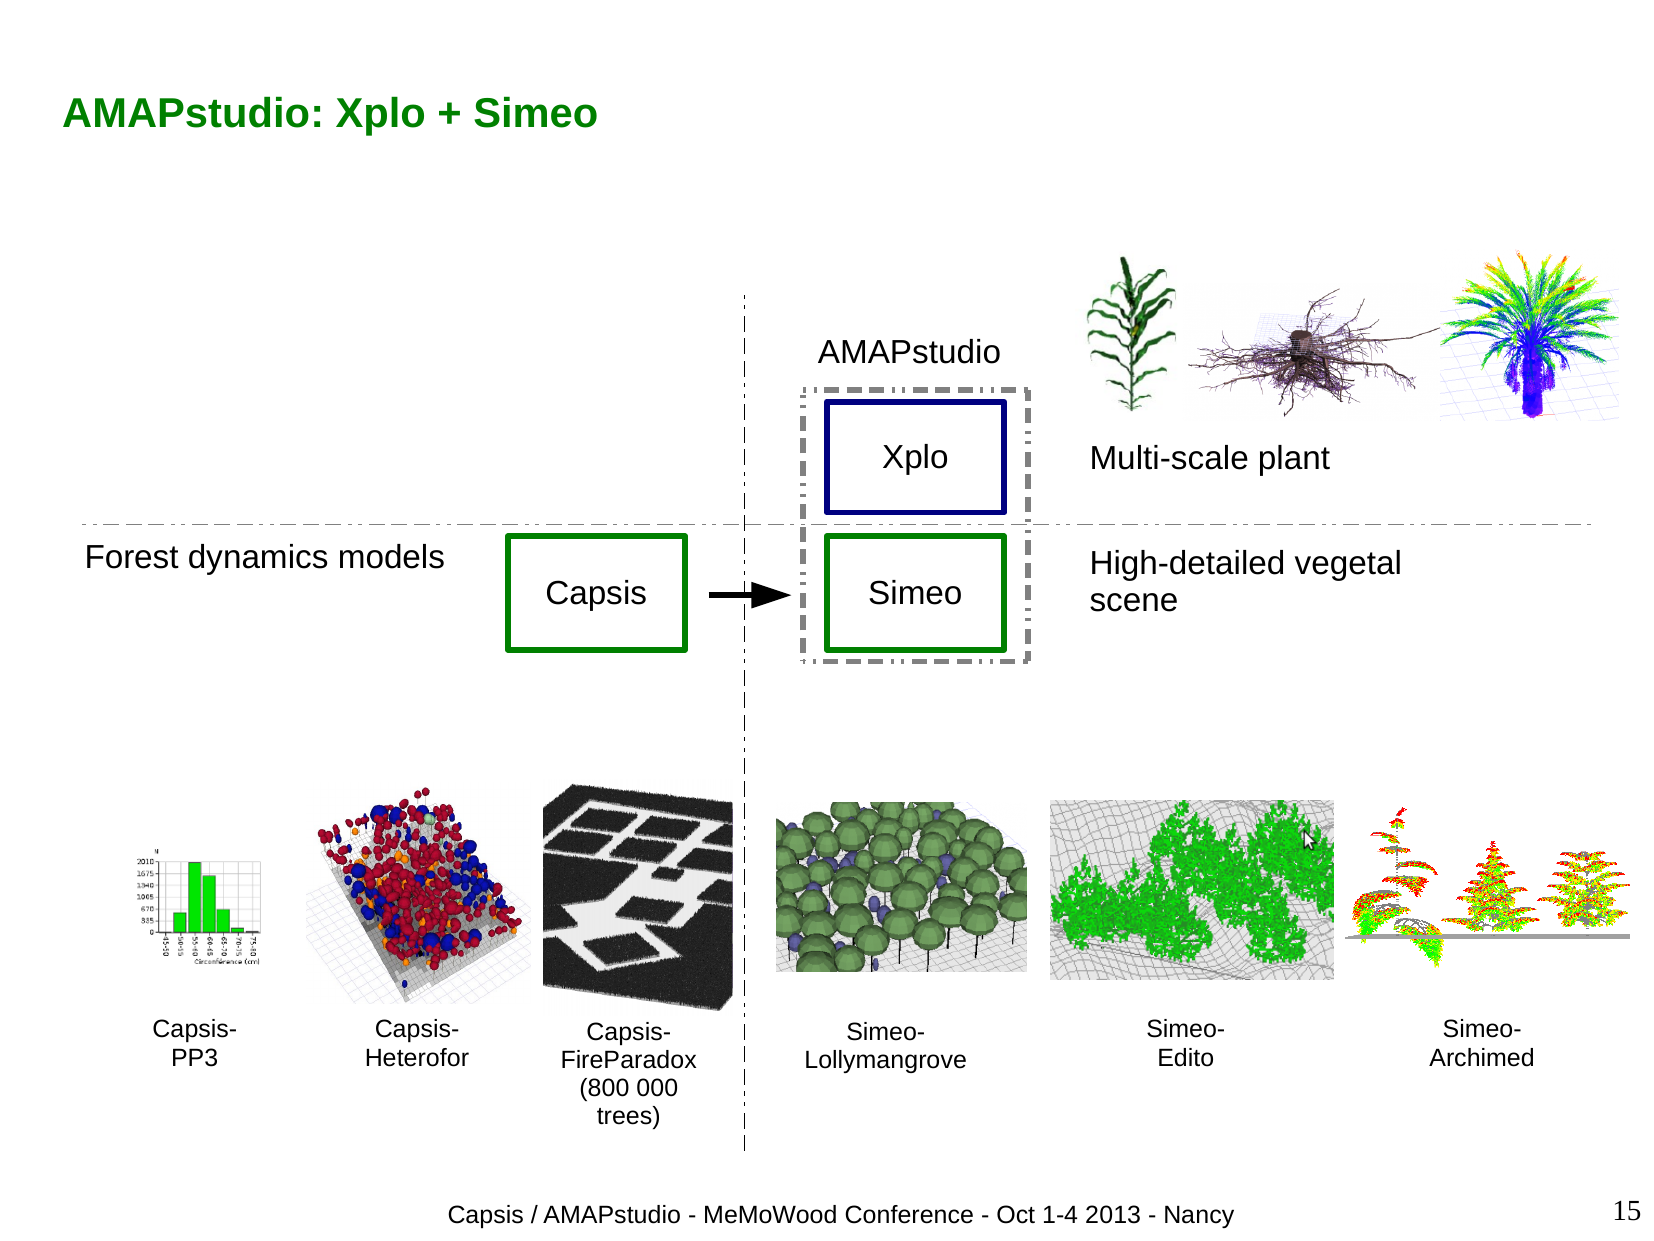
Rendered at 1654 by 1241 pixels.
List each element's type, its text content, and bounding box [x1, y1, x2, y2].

text_box Simeo- Archimed [1370, 1007, 1595, 1079]
picture [306, 782, 531, 1004]
text_box Capsis / AMAPstudio - MeMoWood Conference - Oct 1-4 2013 - Nancy [307, 1192, 1377, 1236]
text_box Capsis [507, 536, 686, 650]
text_box Forest dynamics models [47, 531, 461, 584]
text_box Simeo-Lollymangrove [755, 1010, 1016, 1082]
text_box Simeo [826, 536, 1004, 650]
picture [128, 838, 271, 970]
text_box Capsis- FireParadox (800 000 trees) [531, 1010, 727, 1138]
picture [1050, 800, 1334, 980]
picture [543, 779, 733, 1016]
text_box High-detailed vegetal scene [1074, 537, 1489, 627]
text_box AMAPstudio: Xplo + Simeo [47, 82, 1548, 144]
picture [1345, 802, 1630, 969]
text_box Xplo [826, 401, 1004, 513]
picture [776, 802, 1027, 972]
text_box AMAPstudio [803, 326, 1028, 378]
text_box Capsis- Heterofor [293, 1007, 542, 1079]
picture [1074, 247, 1619, 421]
text_box Simeo- Edito [1073, 1007, 1299, 1079]
text_box Multi-scale plant [1074, 432, 1489, 485]
text_box Capsis-PP3 [118, 1007, 272, 1079]
